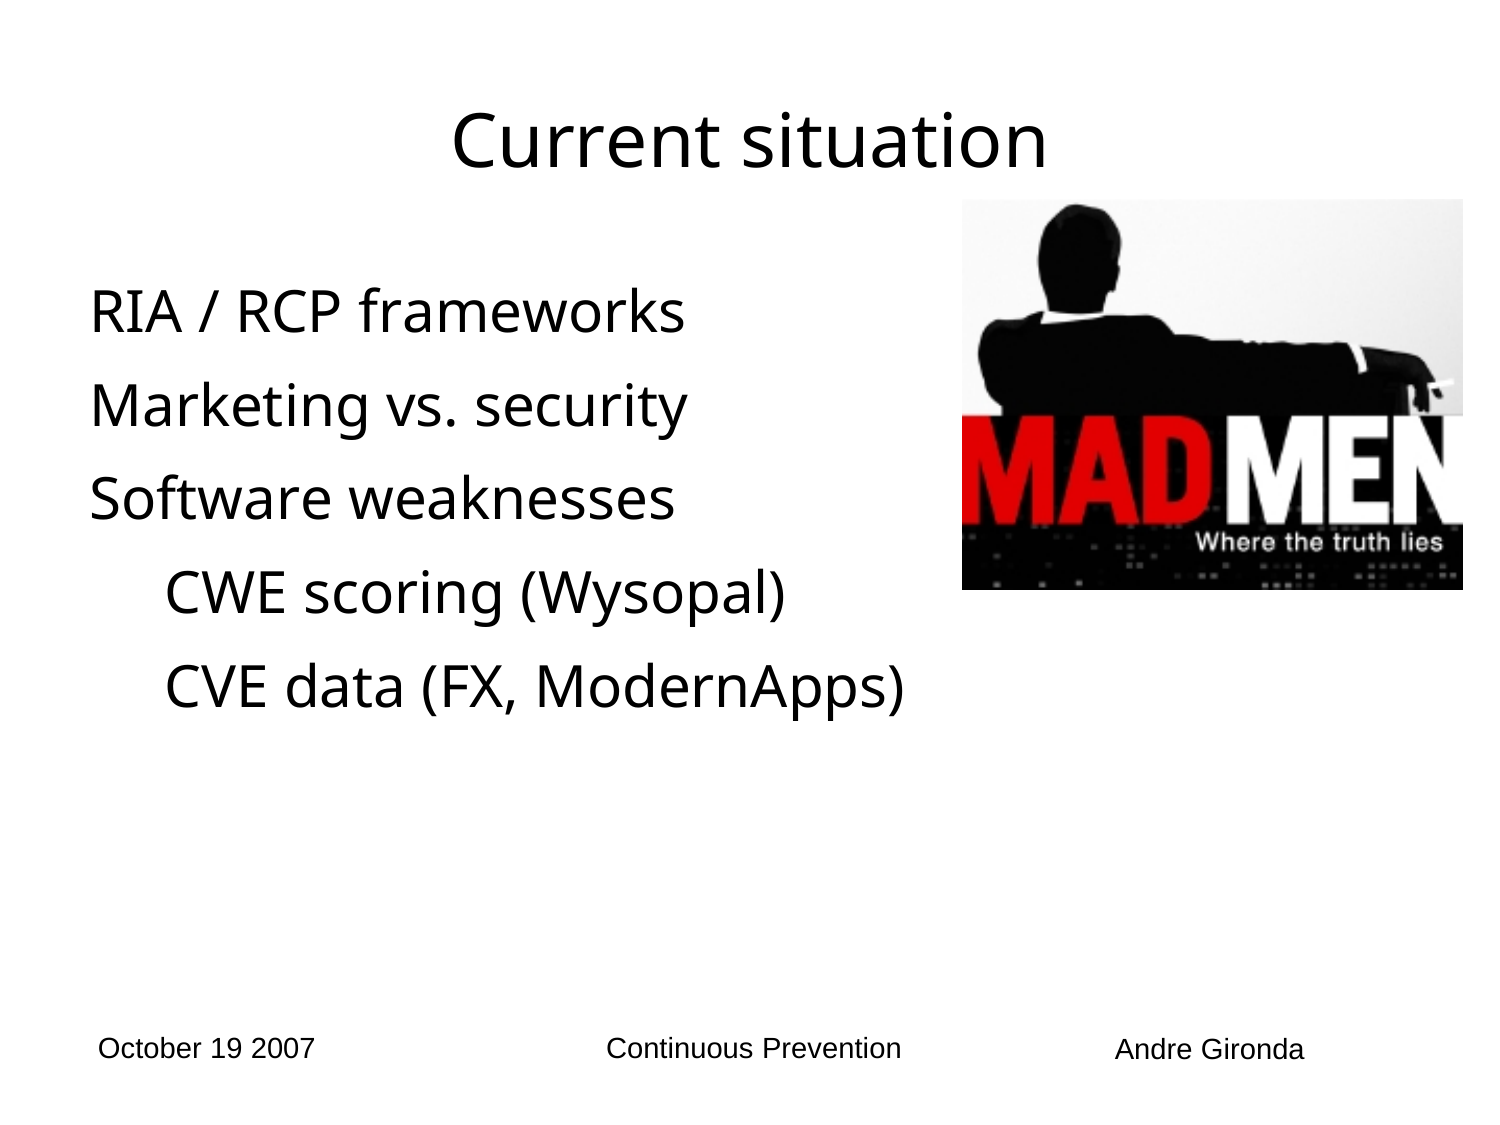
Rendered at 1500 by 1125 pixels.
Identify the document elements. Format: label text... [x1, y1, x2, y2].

list RIA / RCP frameworks Marketing vs. security Software weaknesses CWE scoring (Wysopal) CVE data (FX, ModernApps) [75, 262, 1426, 1006]
title Current situation [75, 45, 1426, 233]
picture [962, 199, 1463, 590]
